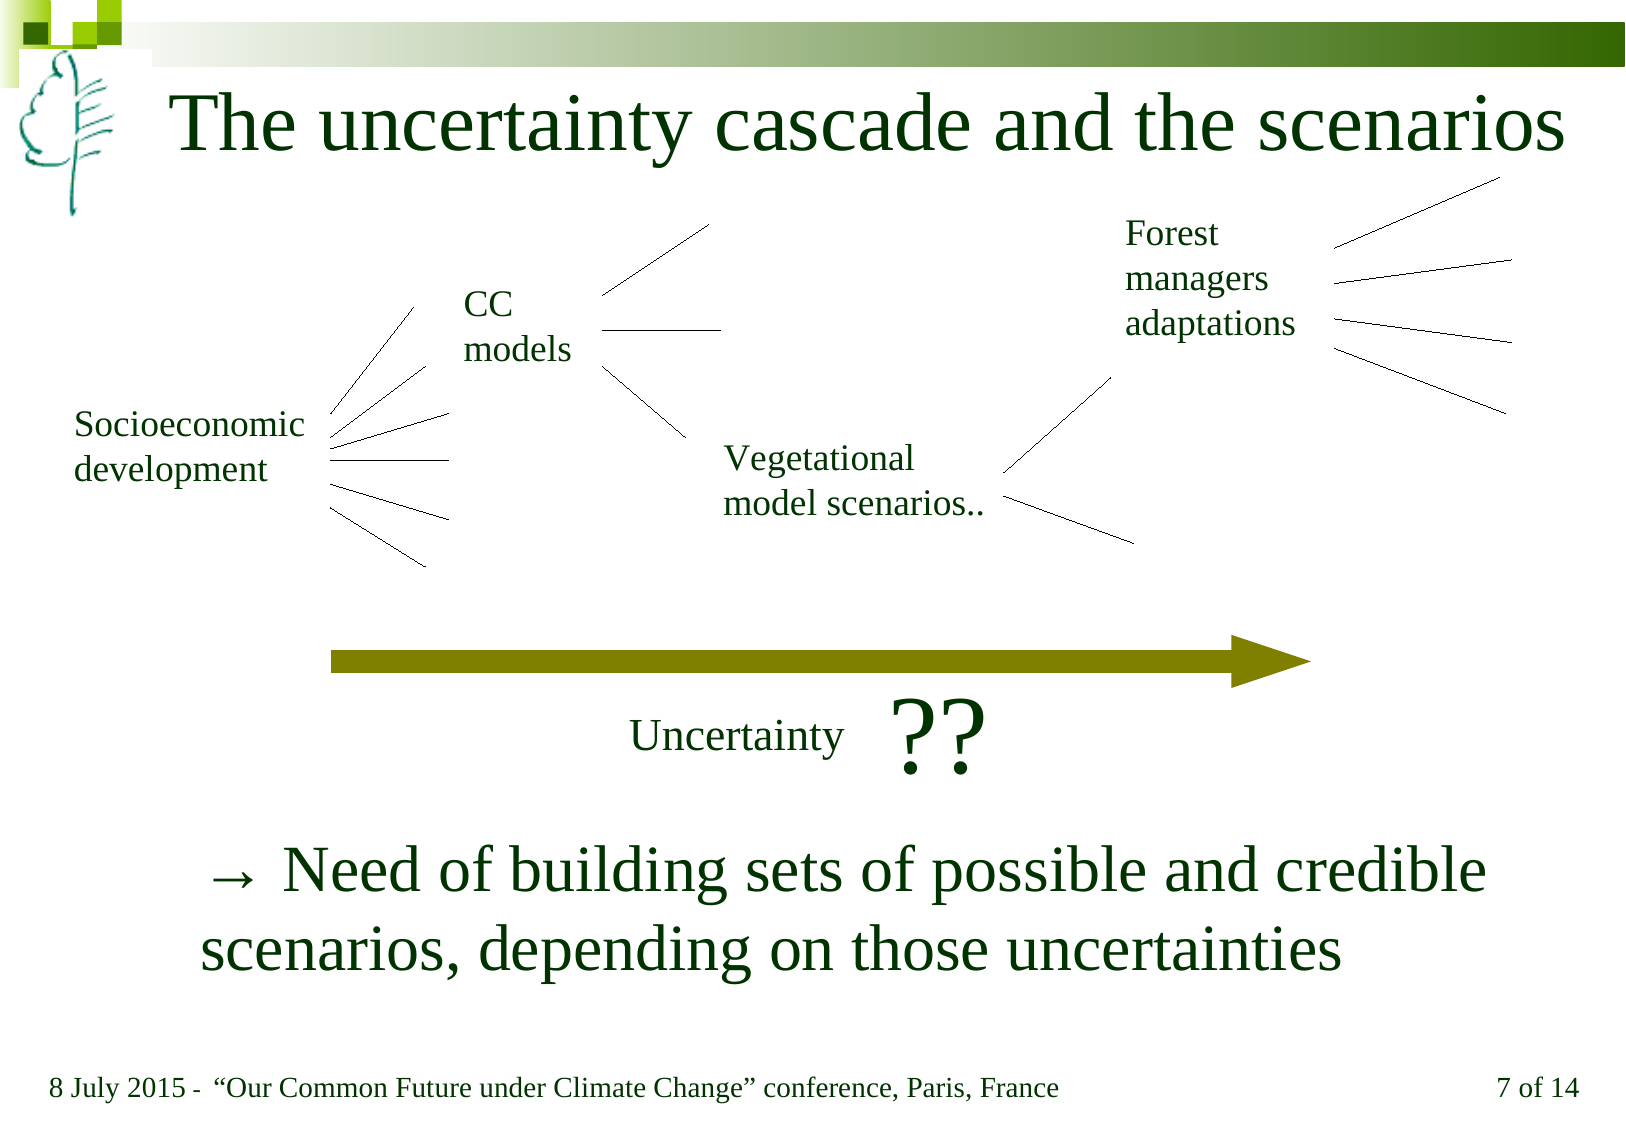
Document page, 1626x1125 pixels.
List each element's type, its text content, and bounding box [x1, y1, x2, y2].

text_box ?? [874, 653, 1016, 804]
text_box Uncertainty [614, 696, 874, 767]
text_box Vegetational model scenarios.. [708, 425, 1004, 531]
title The uncertainty cascade and the scenarios [153, 59, 1607, 175]
text_box → Need of building sets of possible and credible scenarios, depending on those uncertainties [129, 817, 1524, 993]
text_box Socioeconomic development [59, 391, 331, 497]
picture [19, 49, 152, 220]
text_box Forest managers adaptations [1110, 200, 1355, 351]
text_box CC models [448, 271, 626, 377]
